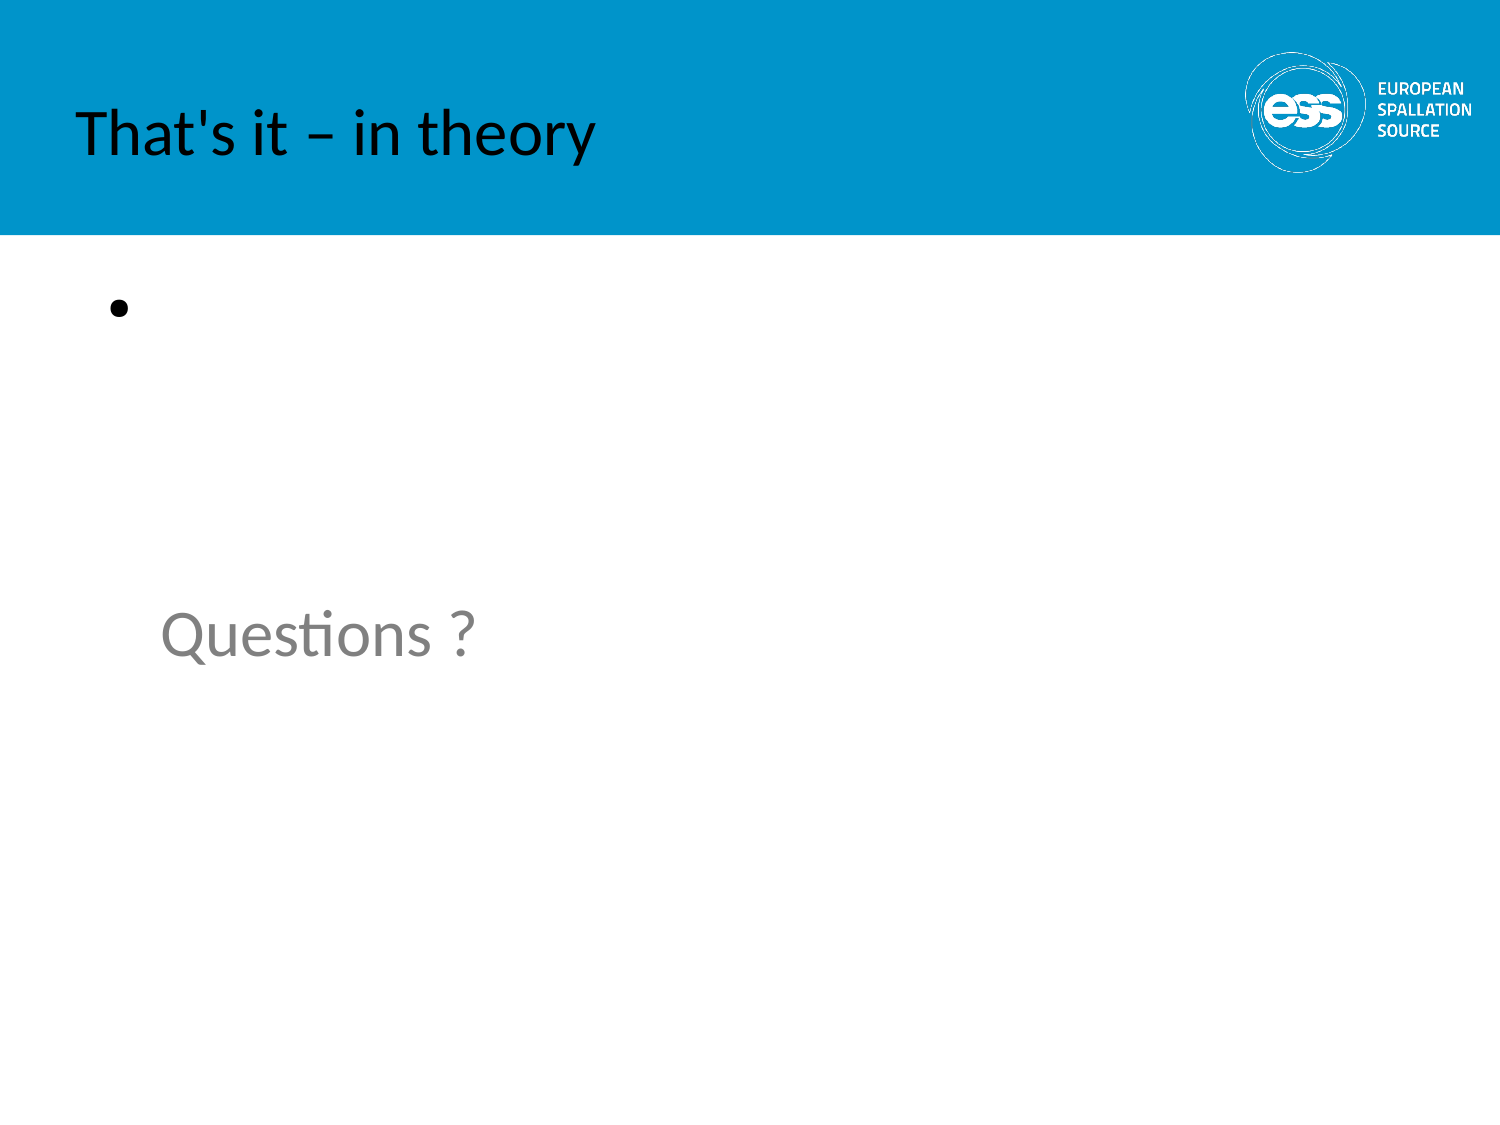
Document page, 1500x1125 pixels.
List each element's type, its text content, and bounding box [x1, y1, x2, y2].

picture [1422, 125, 1428, 134]
picture [1400, 83, 1407, 94]
picture [1409, 104, 1415, 115]
picture [1398, 109, 1406, 115]
picture [1389, 104, 1393, 115]
picture [1432, 125, 1438, 136]
picture [1264, 94, 1342, 127]
picture [1436, 104, 1444, 115]
picture [1423, 83, 1430, 94]
picture [1443, 86, 1450, 93]
title That's it – in theory [75, 45, 1247, 233]
picture [1379, 83, 1385, 94]
picture [1454, 83, 1458, 94]
list Questions ? [75, 262, 1426, 1005]
picture [1418, 104, 1423, 115]
